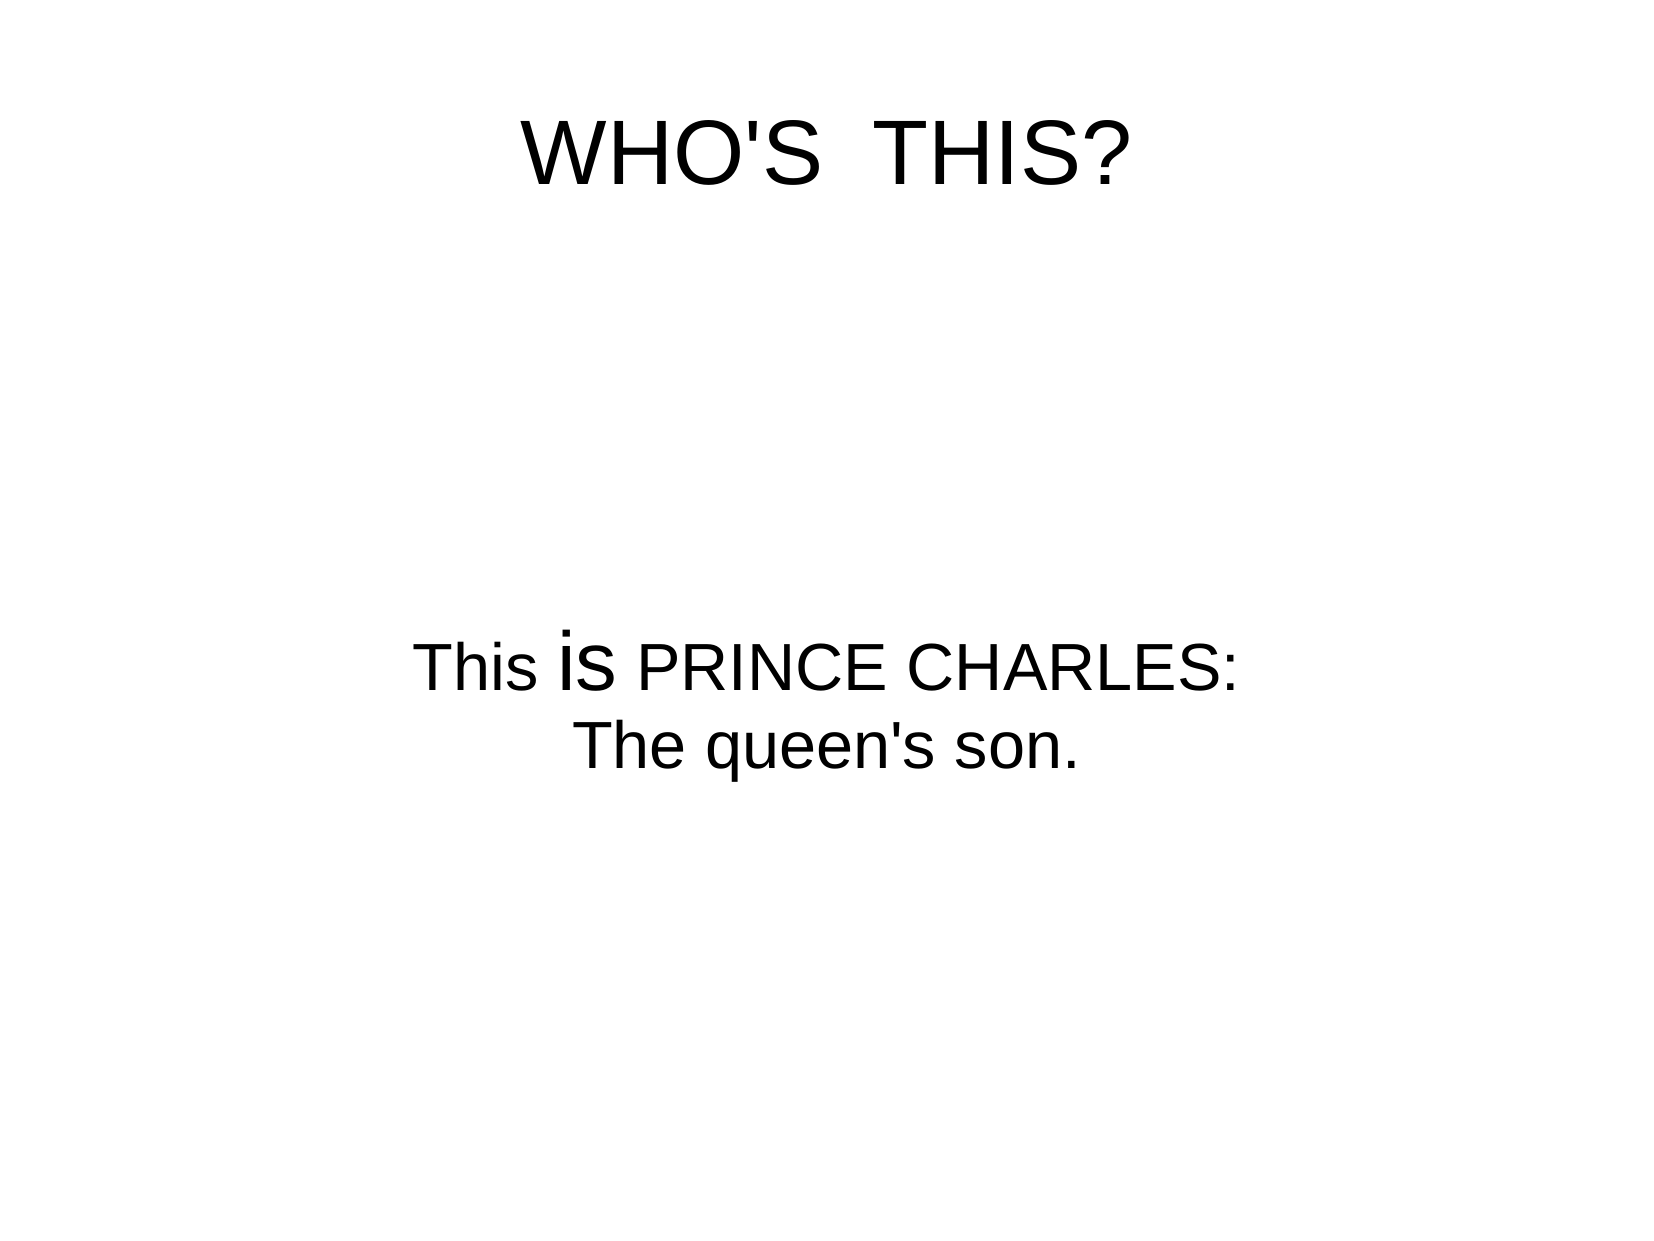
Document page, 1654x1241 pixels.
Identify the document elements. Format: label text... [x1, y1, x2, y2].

subtitle This is PRINCE CHARLES: The queen's son. [82, 297, 1571, 1102]
title WHO'S THIS? [82, 56, 1571, 250]
